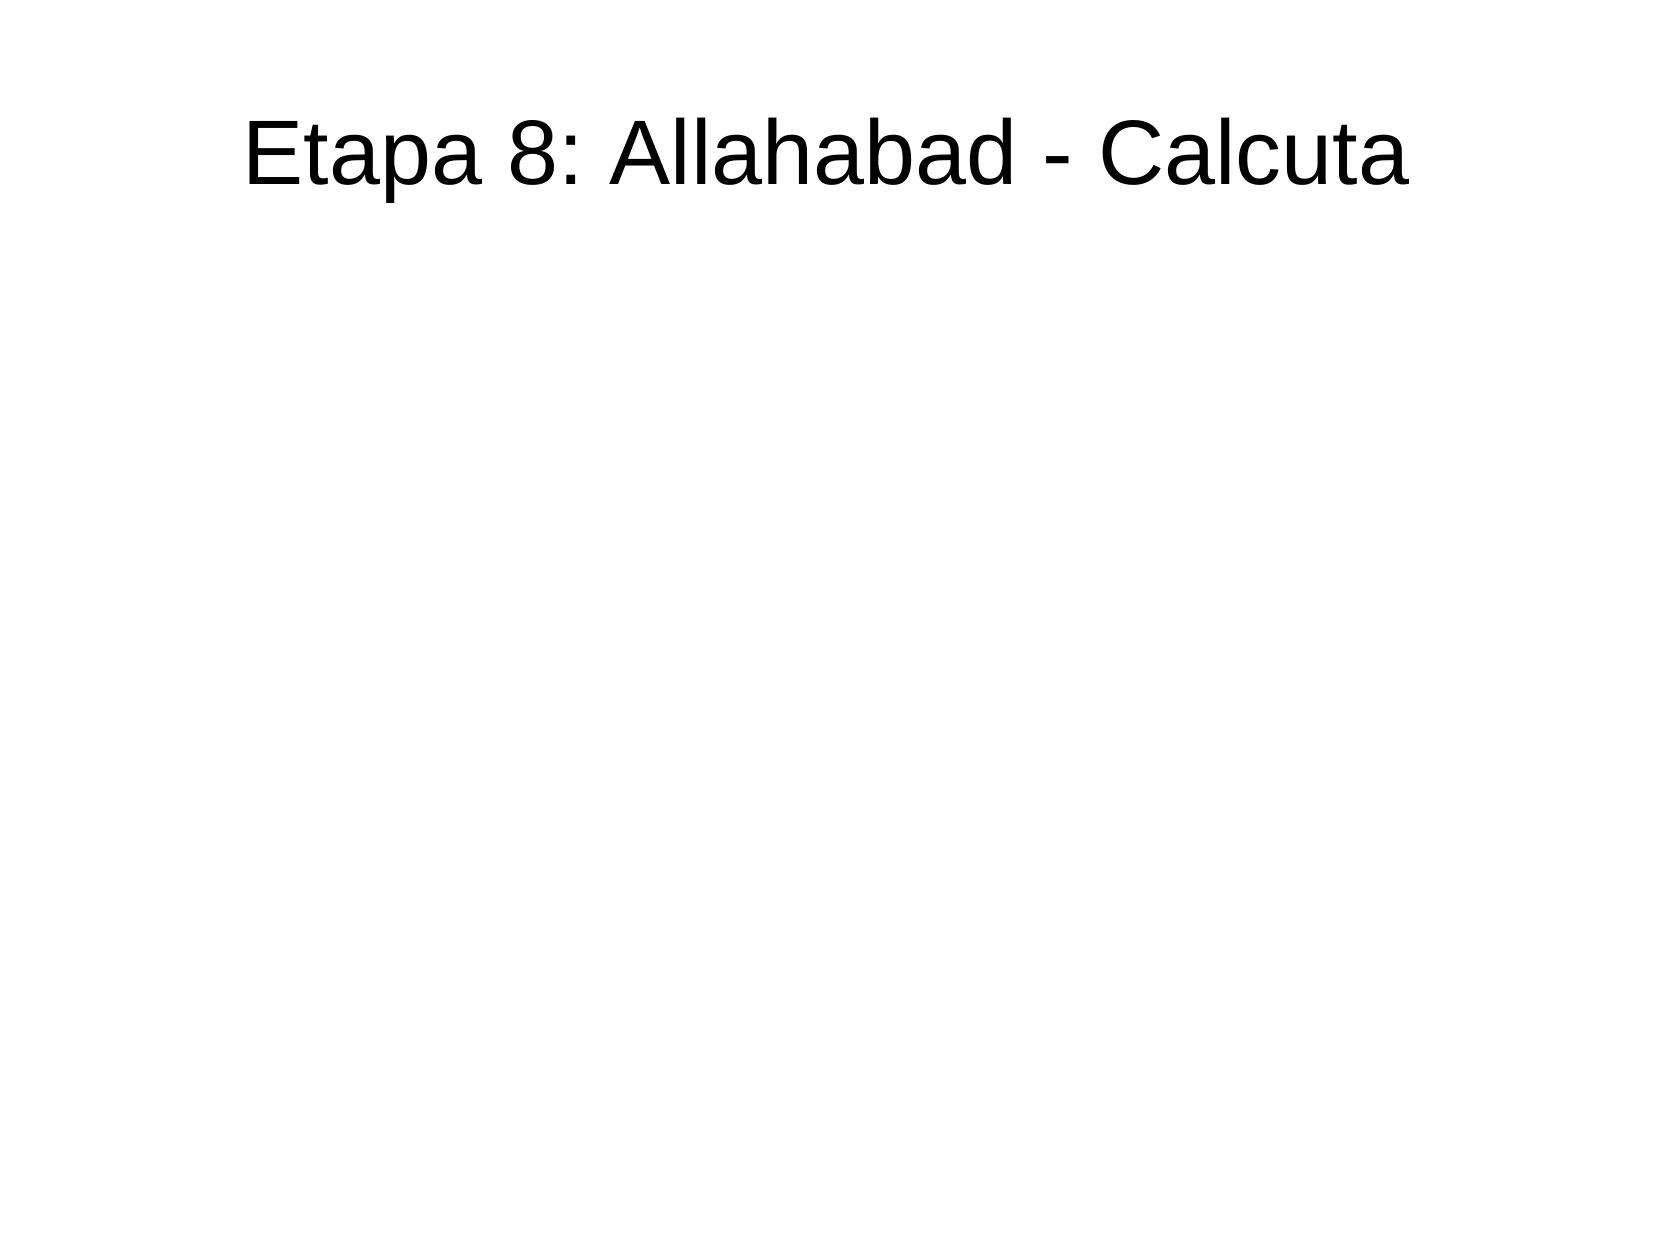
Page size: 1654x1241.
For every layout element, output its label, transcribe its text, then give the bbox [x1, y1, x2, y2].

title Etapa 8: Allahabad - Calcuta [82, 49, 1571, 257]
